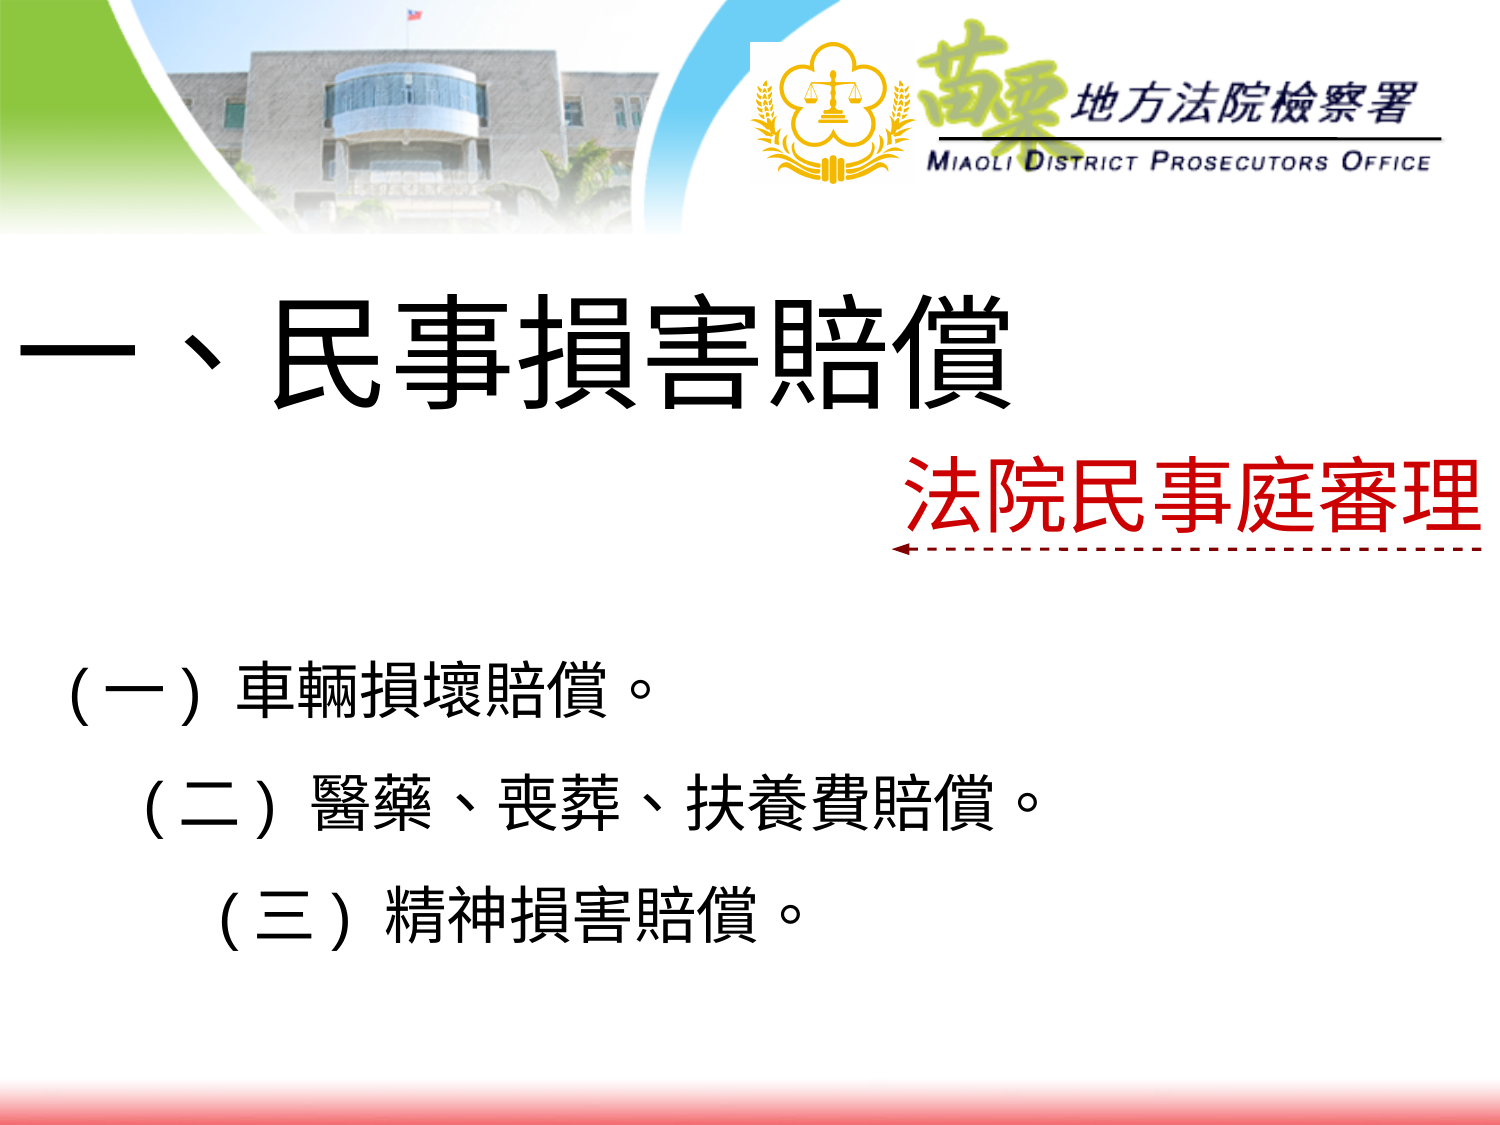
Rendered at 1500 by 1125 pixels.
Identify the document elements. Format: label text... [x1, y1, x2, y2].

text_box (一) 車輛損壞賠償。 (二) 醫藥、喪葬、扶養費賠償。 (三) 精神損害賠償。 [53, 606, 1500, 959]
picture [0, 1026, 1500, 1125]
text_box 法院民事庭審理 [886, 436, 1499, 551]
text_box 一、民事損害賠償 [0, 267, 1031, 433]
